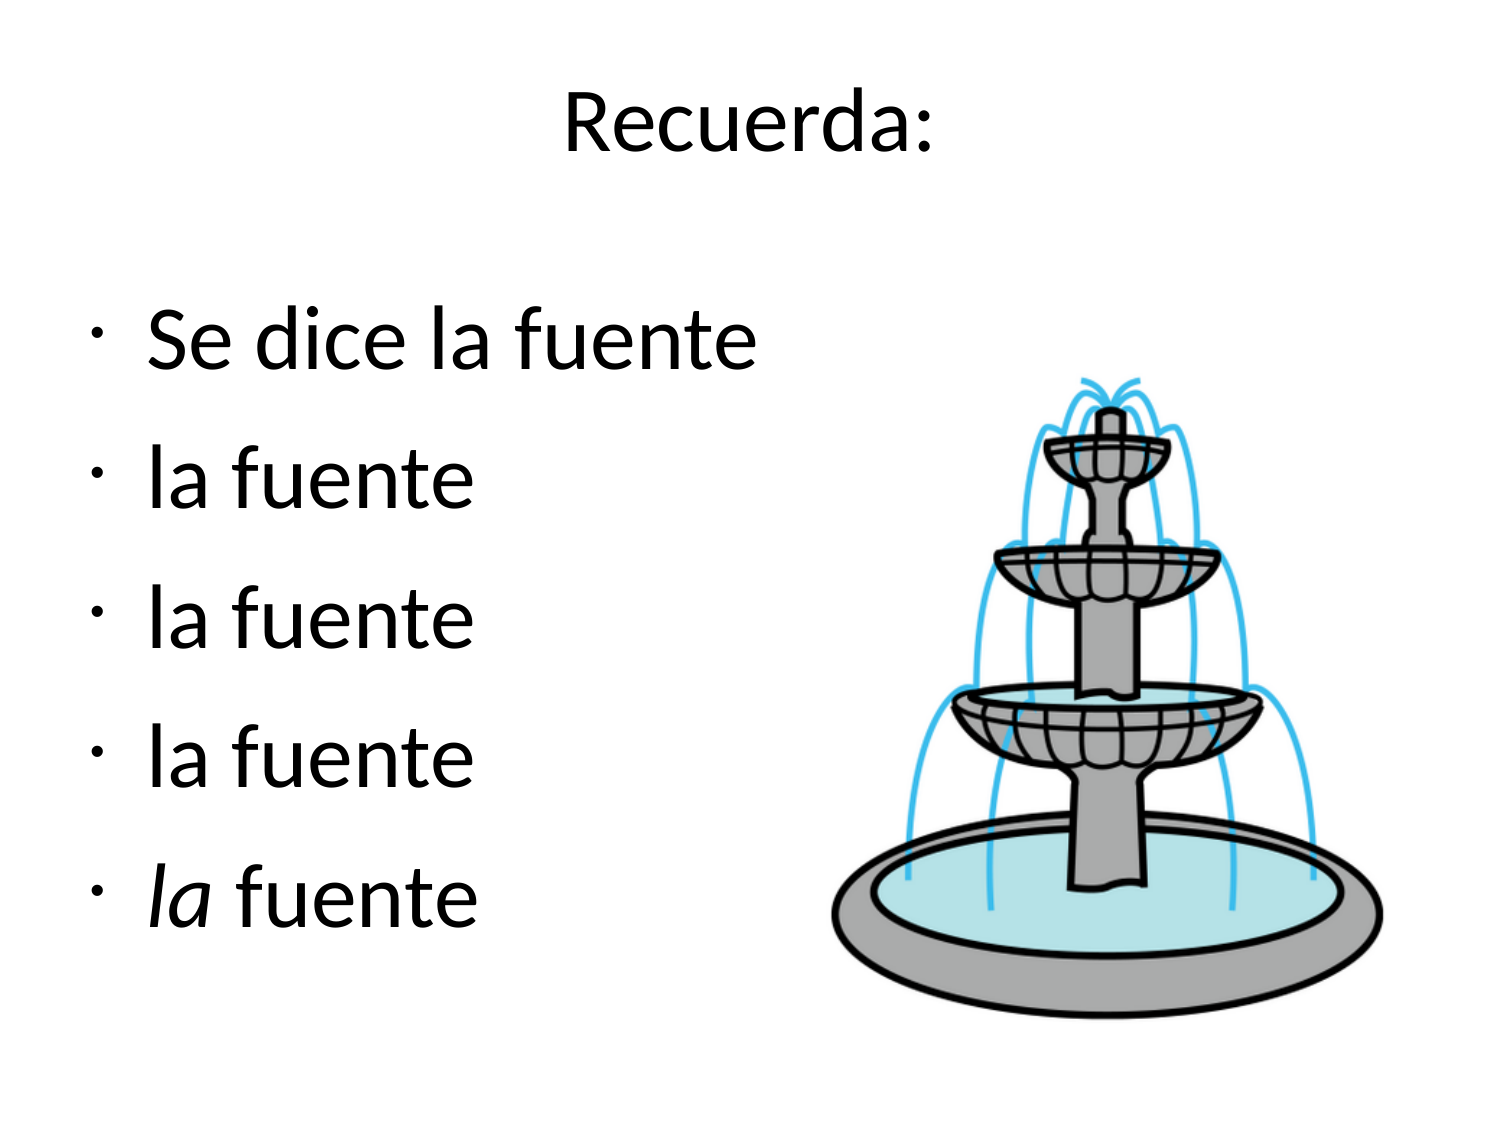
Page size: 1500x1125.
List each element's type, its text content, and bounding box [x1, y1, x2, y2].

list Se dice la fuente la fuente la fuente la fuente la fuente [75, 262, 1425, 1028]
title Recuerda: [75, 45, 1425, 233]
picture [761, 352, 1454, 1045]
